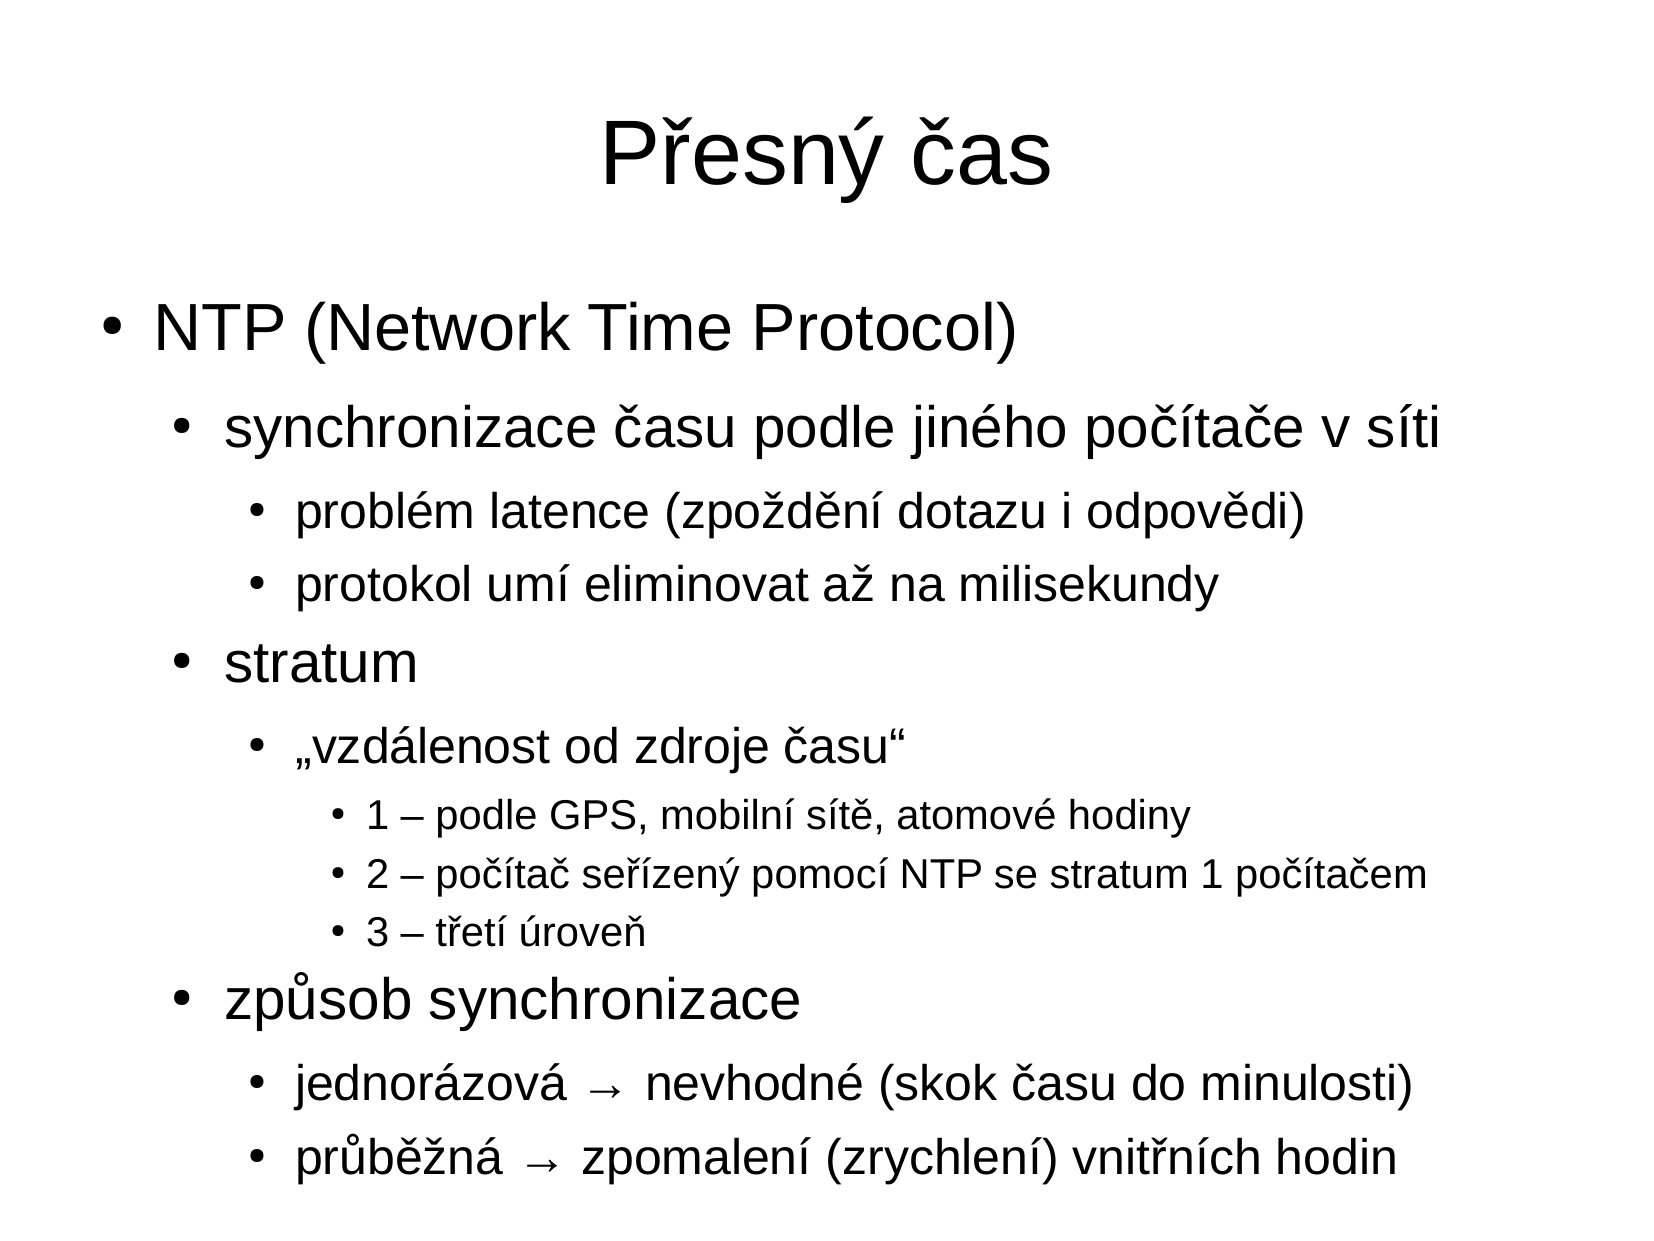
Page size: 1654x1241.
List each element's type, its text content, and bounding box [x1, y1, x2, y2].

list NTP (Network Time Protocol) synchronizace času podle jiného počítače v síti problém latence (zpoždění dotazu i odpovědi) protokol umí eliminovat až na milisekundy stratum „vzdálenost od zdroje času“ 1 – podle GPS, mobilní sítě, atomové hodiny 2 – počítač seřízený pomocí NTP se stratum 1 počítačem 3 – třetí úroveň způsob synchronizace jednorázová → nevhodné (skok času do minulosti) průběžná → zpomalení (zrychlení) vnitřních hodin [82, 290, 1595, 1211]
title Přesný čas [82, 49, 1571, 257]
